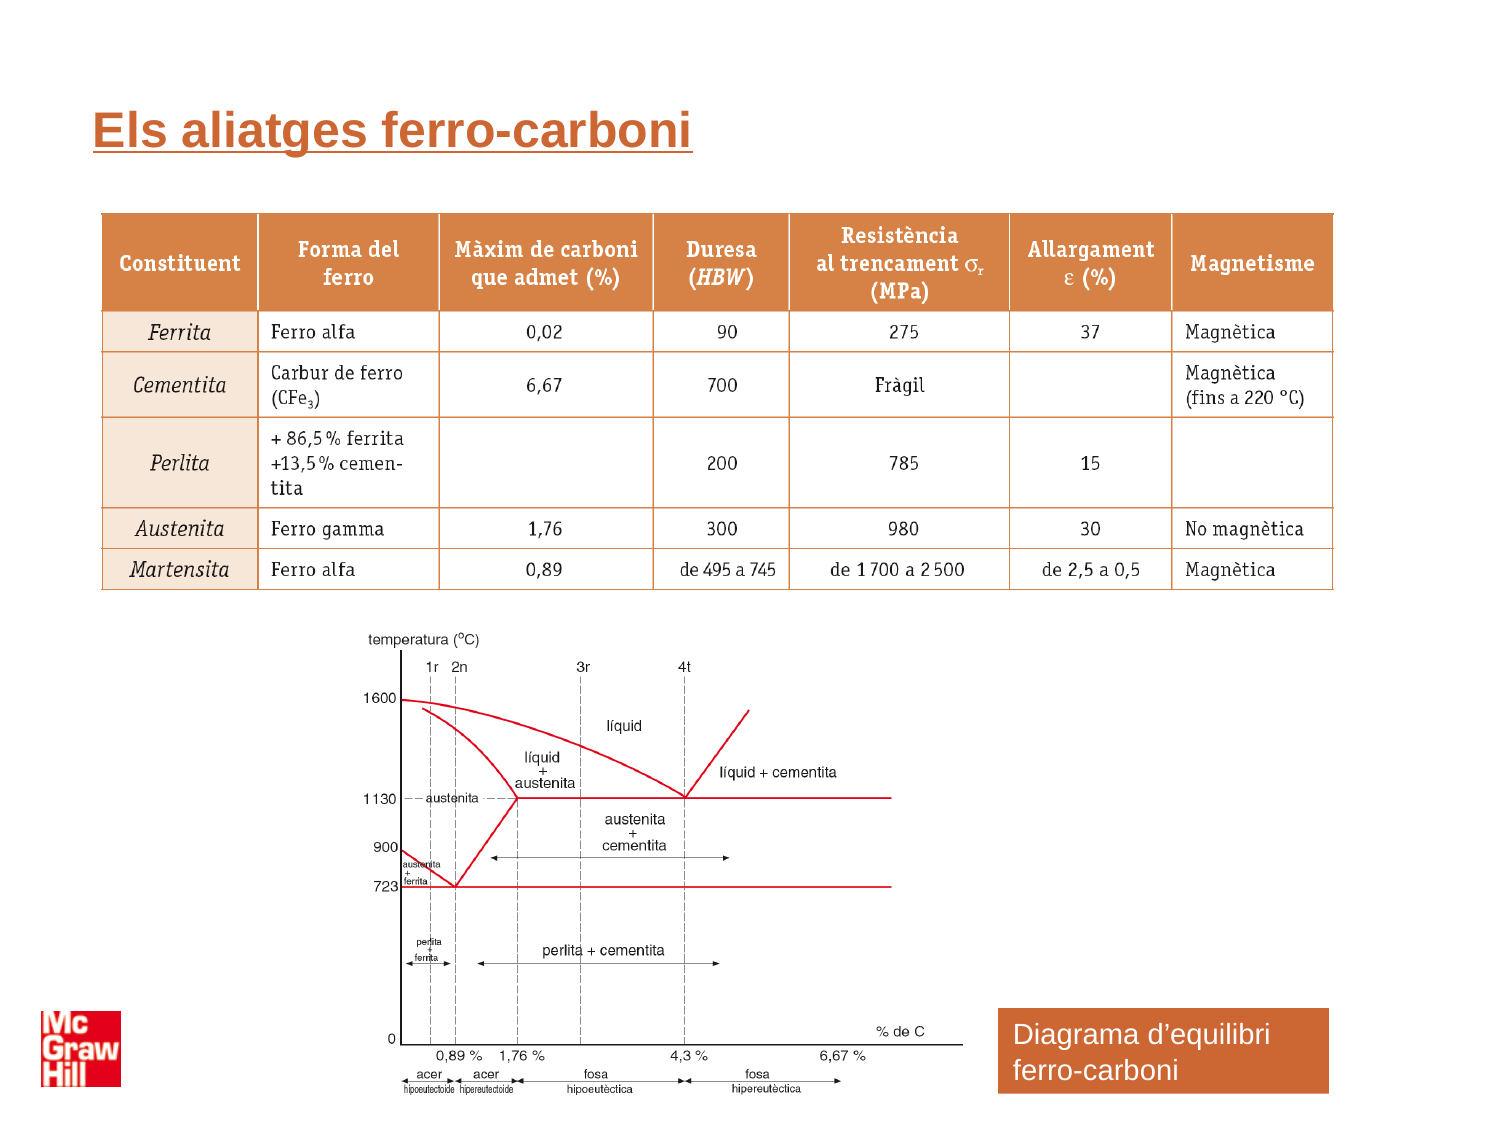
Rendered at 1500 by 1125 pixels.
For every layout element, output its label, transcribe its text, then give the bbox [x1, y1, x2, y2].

picture [360, 628, 963, 1103]
text_box Diagrama d’equilibri ferro-carboni [998, 1008, 1329, 1094]
picture [94, 207, 1341, 601]
text_box Els aliatges ferro-carboni [78, 90, 1483, 166]
chart [41, 1011, 121, 1087]
